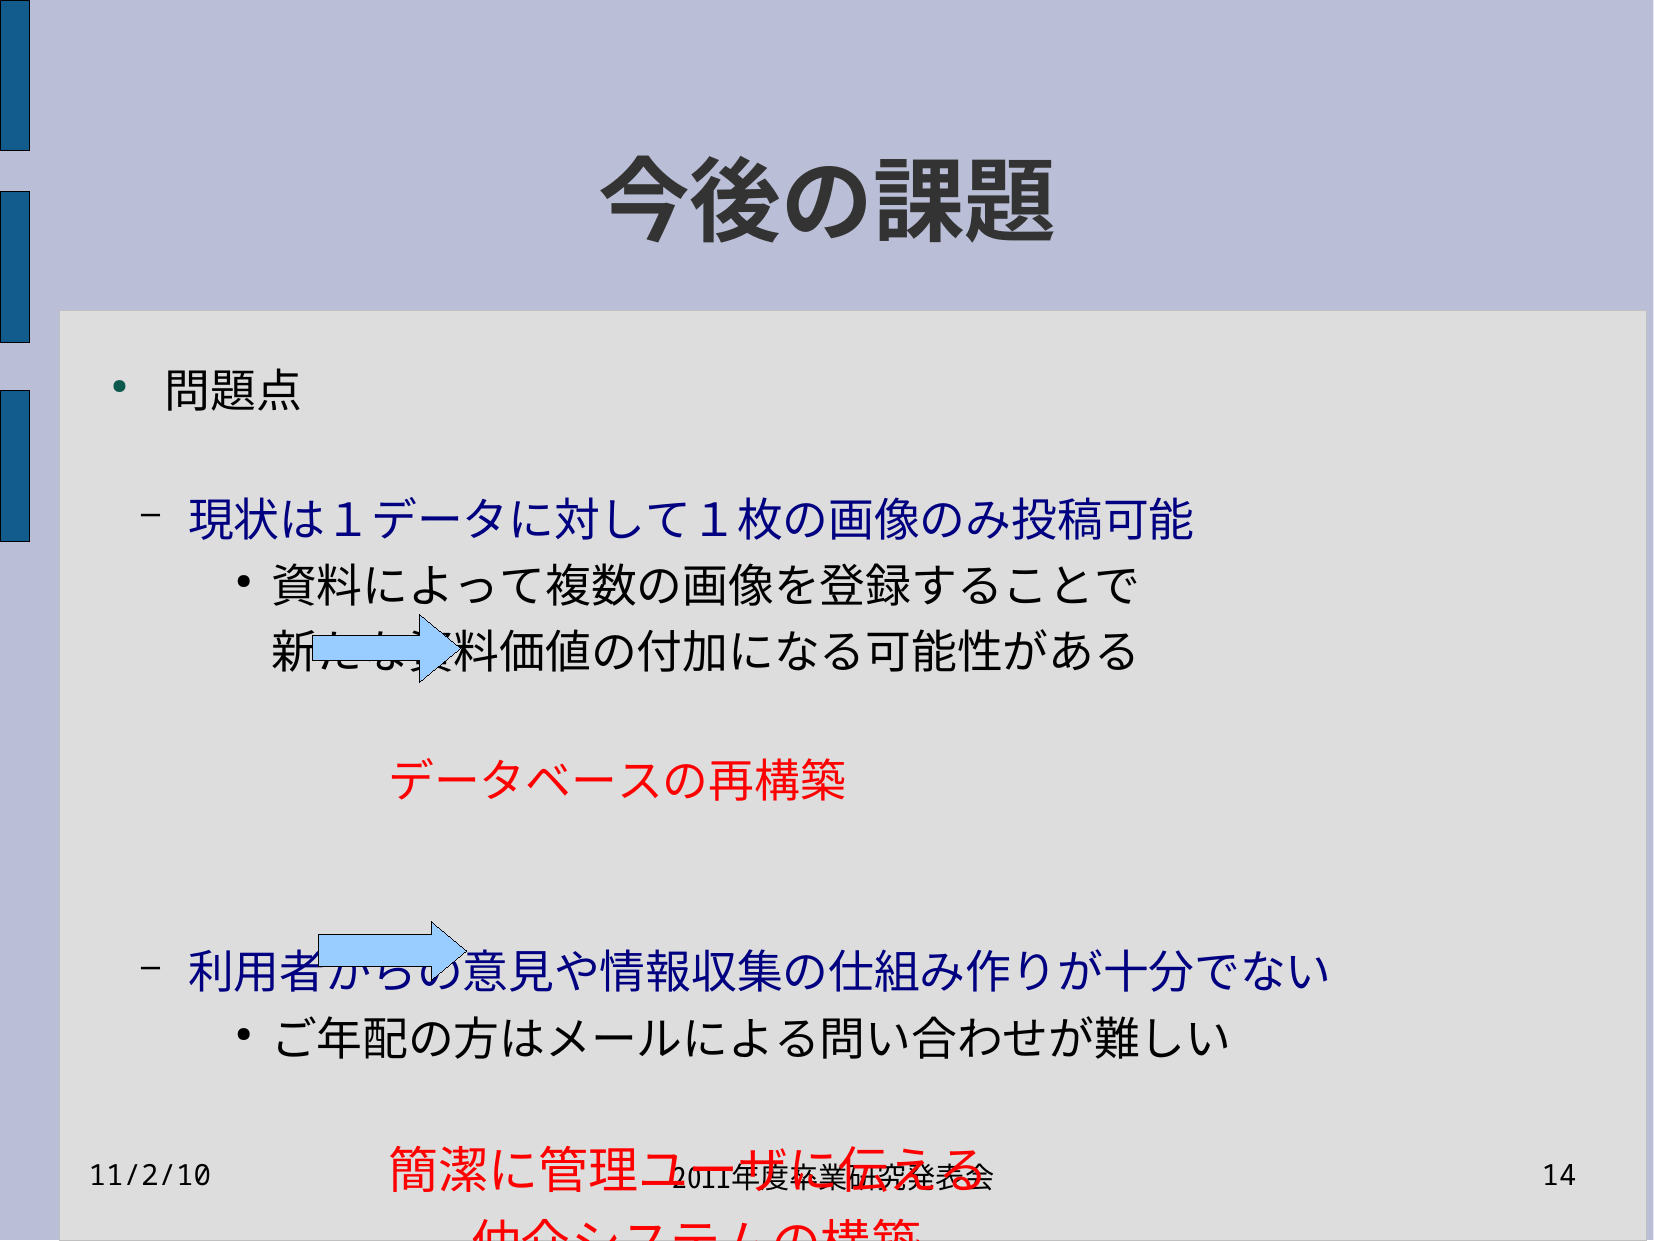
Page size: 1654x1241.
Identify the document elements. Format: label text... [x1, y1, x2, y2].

list 問題点 現状は１データに対して１枚の画像のみ投稿可能 資料によって複数の画像を登録することで 新たな資料価値の付加になる可能性がある データベースの再構築 利用者からの意見や情報収集の仕組み作りが十分でない ご年配の方はメールによる問い合わせが難しい 簡潔に管理ユーザに伝える 仲介システムの構築 [93, 354, 1506, 1136]
title 今後の課題 [121, 91, 1534, 299]
text_box [312, 614, 461, 683]
text_box [318, 921, 467, 981]
